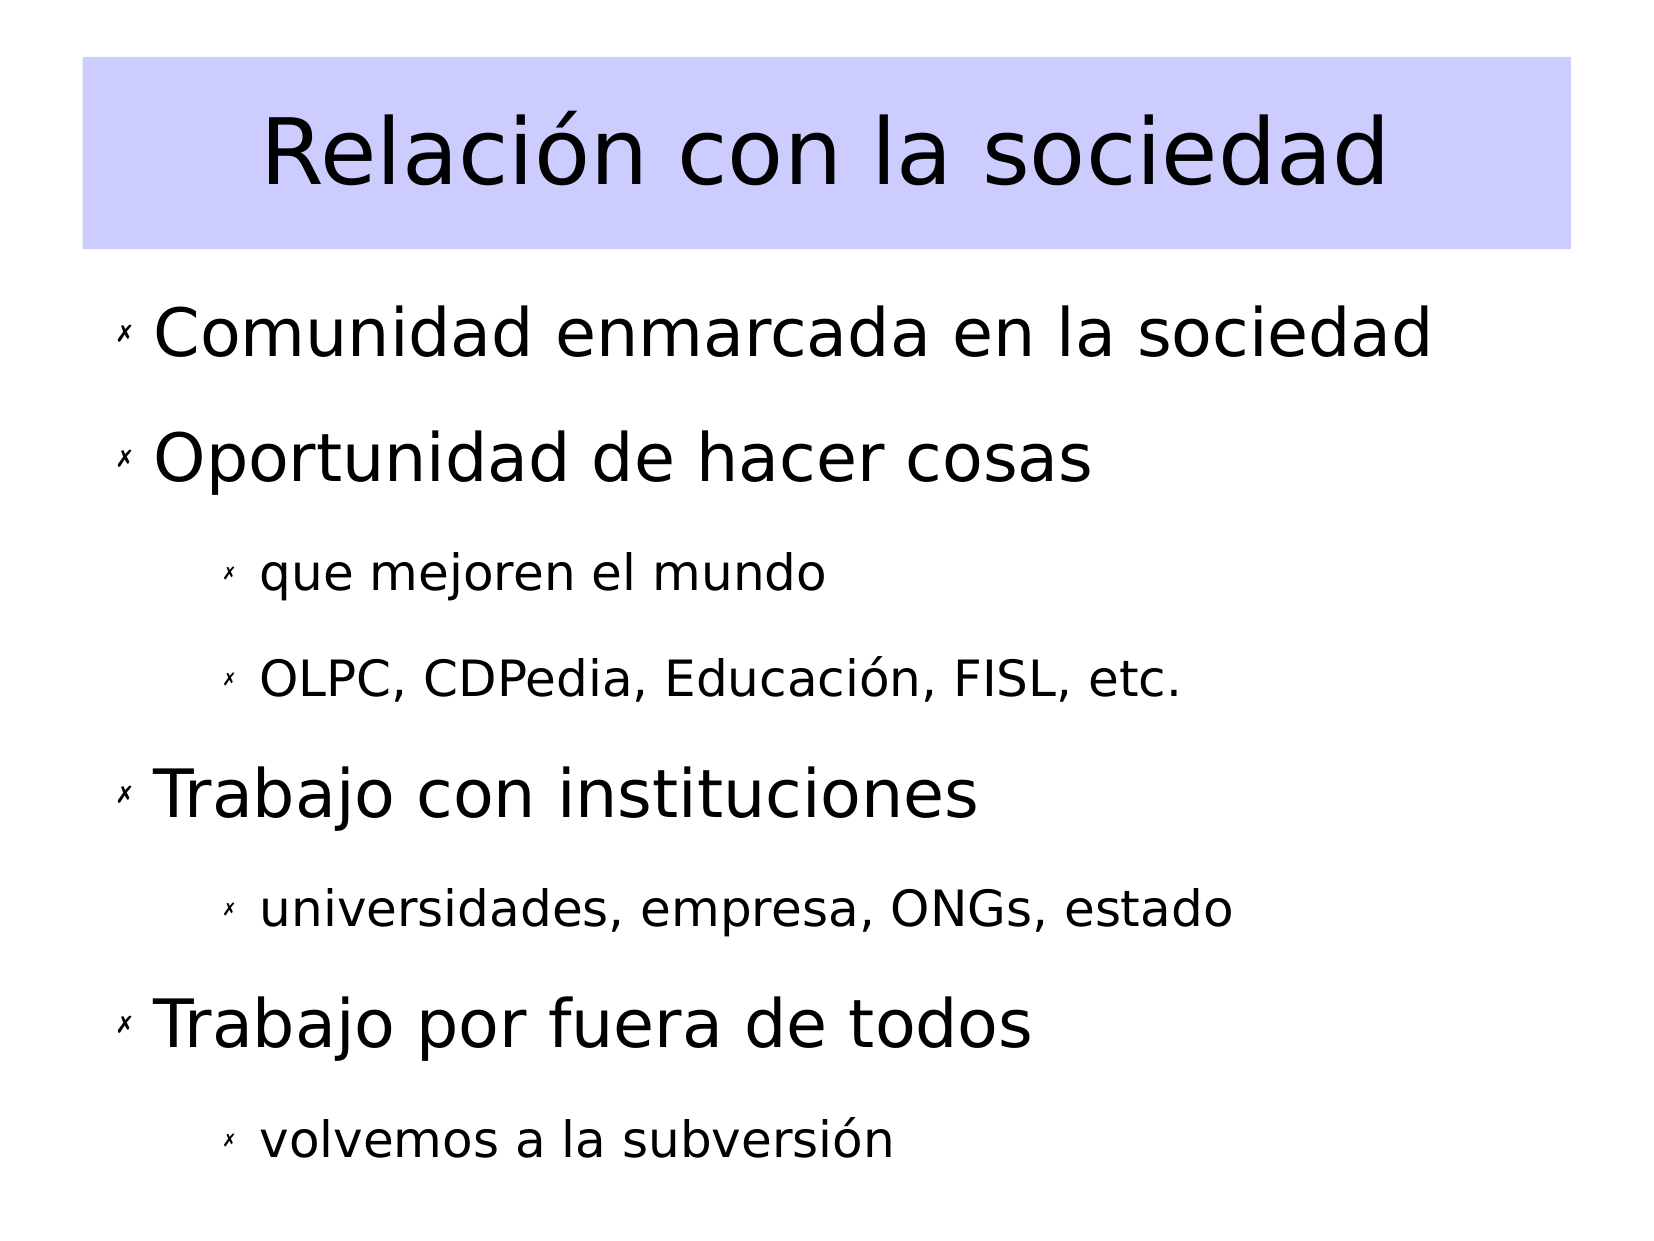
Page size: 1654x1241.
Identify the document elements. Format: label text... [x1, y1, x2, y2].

title Relación con la sociedad [82, 56, 1571, 250]
subtitle Comunidad enmarcada en la sociedad Oportunidad de hacer cosas que mejoren el mundo OLPC, CDPedia, Educación, FISL, etc. Trabajo con instituciones universidades, empresa, ONGs, estado Trabajo por fuera de todos volvemos a la subversión [82, 294, 1571, 1169]
